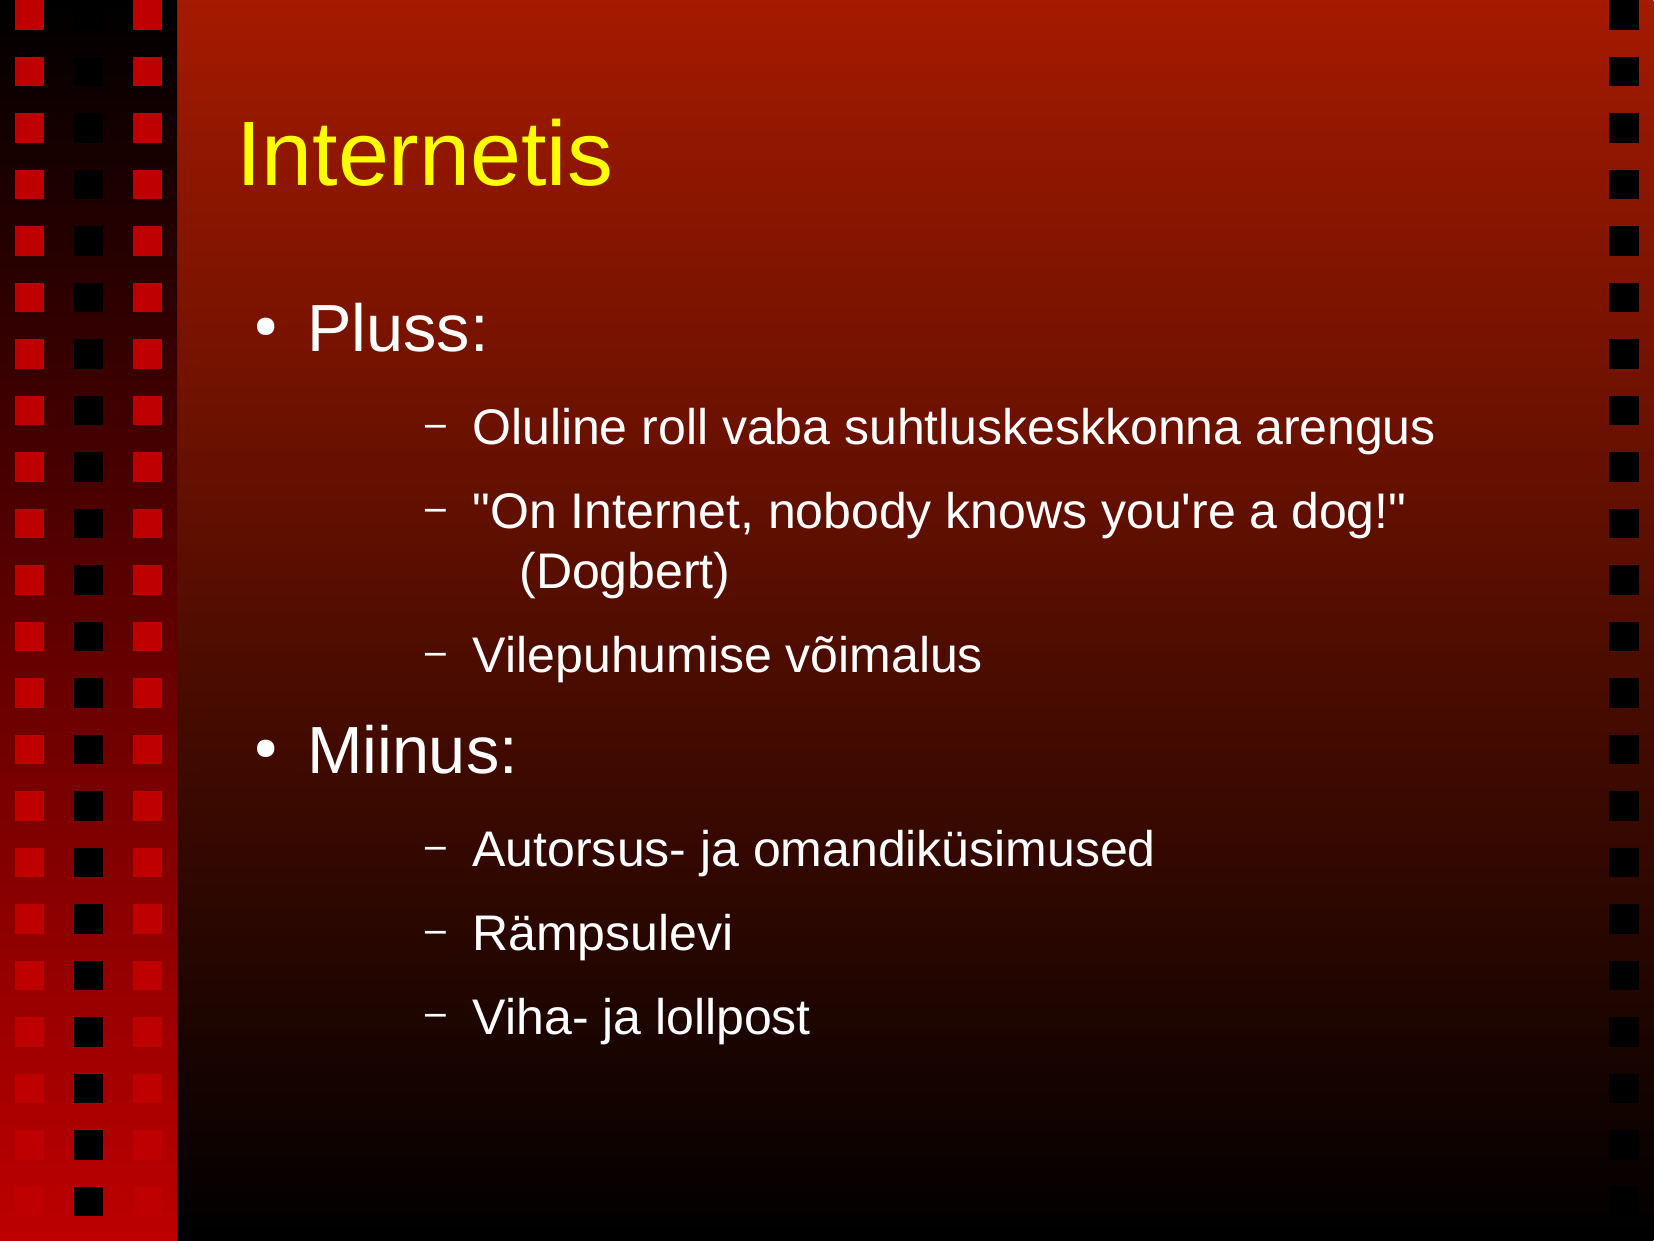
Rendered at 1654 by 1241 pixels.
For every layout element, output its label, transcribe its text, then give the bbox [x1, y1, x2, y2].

list Pluss: Oluline roll vaba suhtluskeskkonna arengus "On Internet, nobody knows you're a dog!" (Dogbert) Vilepuhumise võimalus Miinus: Autorsus- ja omandiküsimused Rämpsulevi Viha- ja lollpost [236, 290, 1571, 1109]
title Internetis [236, 49, 1571, 257]
